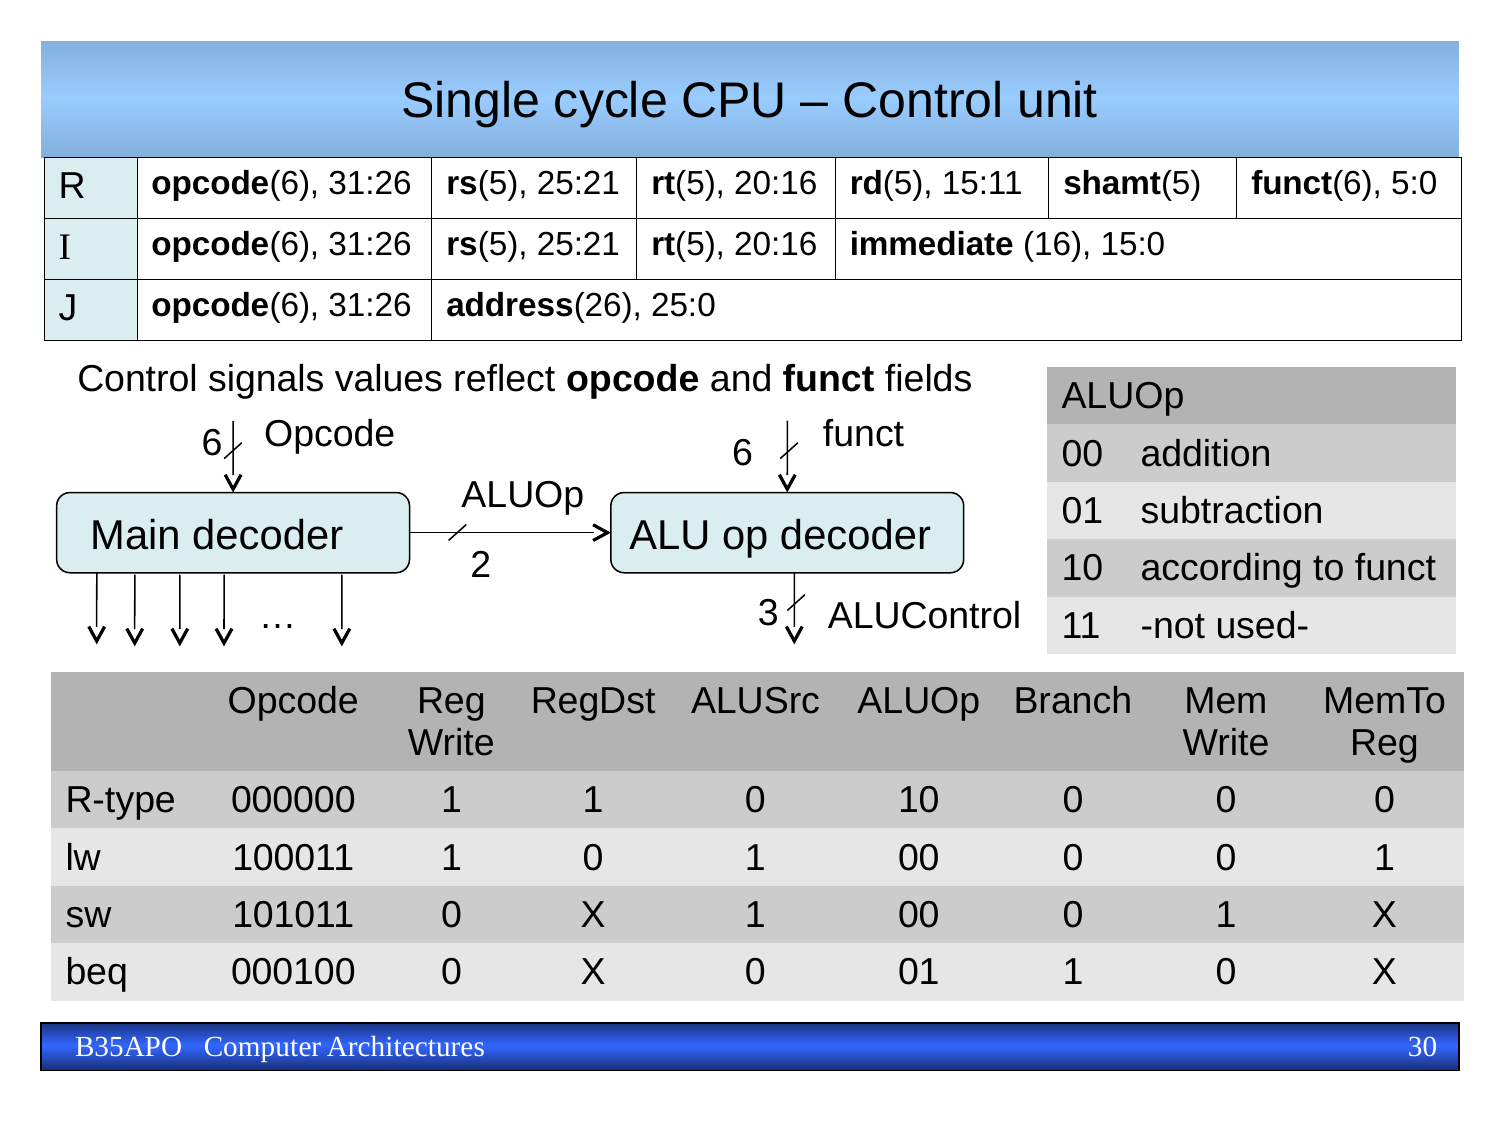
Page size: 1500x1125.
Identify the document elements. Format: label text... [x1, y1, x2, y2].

table_cell 0 [1305, 771, 1464, 828]
table_cell 0 [388, 886, 515, 943]
table_header RegWrite [388, 672, 515, 771]
table_header opcode(6), 31:26 [138, 158, 431, 218]
table_cell lw [51, 828, 198, 886]
table_cell 0 [1147, 771, 1305, 828]
table_header RegDst [515, 672, 672, 771]
text_box 6 [173, 410, 238, 471]
table_cell 1 [999, 943, 1147, 1001]
table_cell 0 [672, 943, 839, 1001]
table_header Opcode [198, 672, 388, 771]
table_cell X [1305, 886, 1464, 943]
table_cell beq [51, 943, 198, 1001]
table_cell 10 [1047, 539, 1126, 597]
table_cell 1 [515, 771, 672, 828]
table_header MemTo Reg [1305, 672, 1464, 771]
table_header ALUOp [1047, 367, 1456, 424]
table_header Mem Write [1147, 672, 1305, 771]
table_cell 00 [839, 828, 999, 886]
title Single cycle CPU – Control unit [41, 41, 1459, 158]
table_cell according to funct [1126, 539, 1456, 597]
table_cell immediate (16), 15:0 [836, 219, 1461, 279]
text_box Main decoder [56, 492, 410, 573]
table_cell 11 [1047, 597, 1126, 654]
text_box funct [795, 407, 920, 463]
table_header R [45, 158, 137, 218]
table_cell 0 [999, 828, 1147, 886]
table_header rd(5), 15:11 [836, 158, 1048, 218]
table_header shamt(5) [1049, 158, 1236, 218]
table_cell X [515, 886, 672, 943]
table_cell sw [51, 886, 198, 943]
table_cell 00 [839, 886, 999, 943]
table_cell address(26), 25:0 [432, 280, 1461, 340]
table_cell 0 [515, 828, 672, 886]
table_cell opcode(6), 31:26 [138, 280, 431, 340]
table_cell rt(5), 20:16 [637, 219, 835, 279]
table_cell J [45, 280, 137, 340]
table_cell 0 [1147, 943, 1305, 1001]
table_cell 01 [839, 943, 999, 1001]
table_cell rs(5), 25:21 [432, 219, 636, 279]
text_box Opcode [236, 407, 411, 463]
table_cell 0 [388, 943, 515, 1001]
table_header rs(5), 25:21 [432, 158, 636, 218]
table_cell 101011 [198, 886, 388, 943]
table_cell 1 [388, 828, 515, 886]
text_box 6 [704, 420, 768, 482]
text_box ALUOp [433, 462, 600, 523]
table_cell addition [1126, 424, 1456, 482]
text_box 2 [442, 532, 507, 594]
table_cell opcode(6), 31:26 [138, 219, 431, 279]
table_header funct(6), 5:0 [1237, 158, 1461, 218]
table_cell X [1305, 943, 1464, 1001]
text_box … [230, 583, 312, 645]
table_cell X [515, 943, 672, 1001]
table_cell I [45, 219, 137, 279]
table_cell 1 [672, 828, 839, 886]
table_cell -not used- [1126, 597, 1456, 654]
text_box ALU op decoder [610, 492, 964, 573]
table_header rt(5), 20:16 [637, 158, 835, 218]
text_box 3 [729, 580, 794, 641]
table_cell subtraction [1126, 482, 1456, 539]
table_cell 00 [1047, 424, 1126, 482]
table_cell 01 [1047, 482, 1126, 539]
table_cell 000000 [198, 771, 388, 828]
table_cell 0 [672, 771, 839, 828]
table_cell 0 [999, 886, 1147, 943]
table_header [51, 672, 198, 771]
table_cell 1 [672, 886, 839, 943]
table_cell 1 [388, 771, 515, 828]
table_header Branch [999, 672, 1147, 771]
text_box Control signals values reflect opcode and funct fields [62, 349, 1013, 407]
table_header ALUSrc [672, 672, 839, 771]
table_cell 1 [1305, 828, 1464, 886]
table_cell 100011 [198, 828, 388, 886]
table_cell R-type [51, 771, 198, 828]
table_cell 0 [1147, 828, 1305, 886]
table_cell 0 [999, 771, 1147, 828]
table_cell 10 [839, 771, 999, 828]
table_header ALUOp [839, 672, 999, 771]
table_cell 1 [1147, 886, 1305, 943]
text_box ALUControl [799, 583, 1037, 645]
table_cell 000100 [198, 943, 388, 1001]
